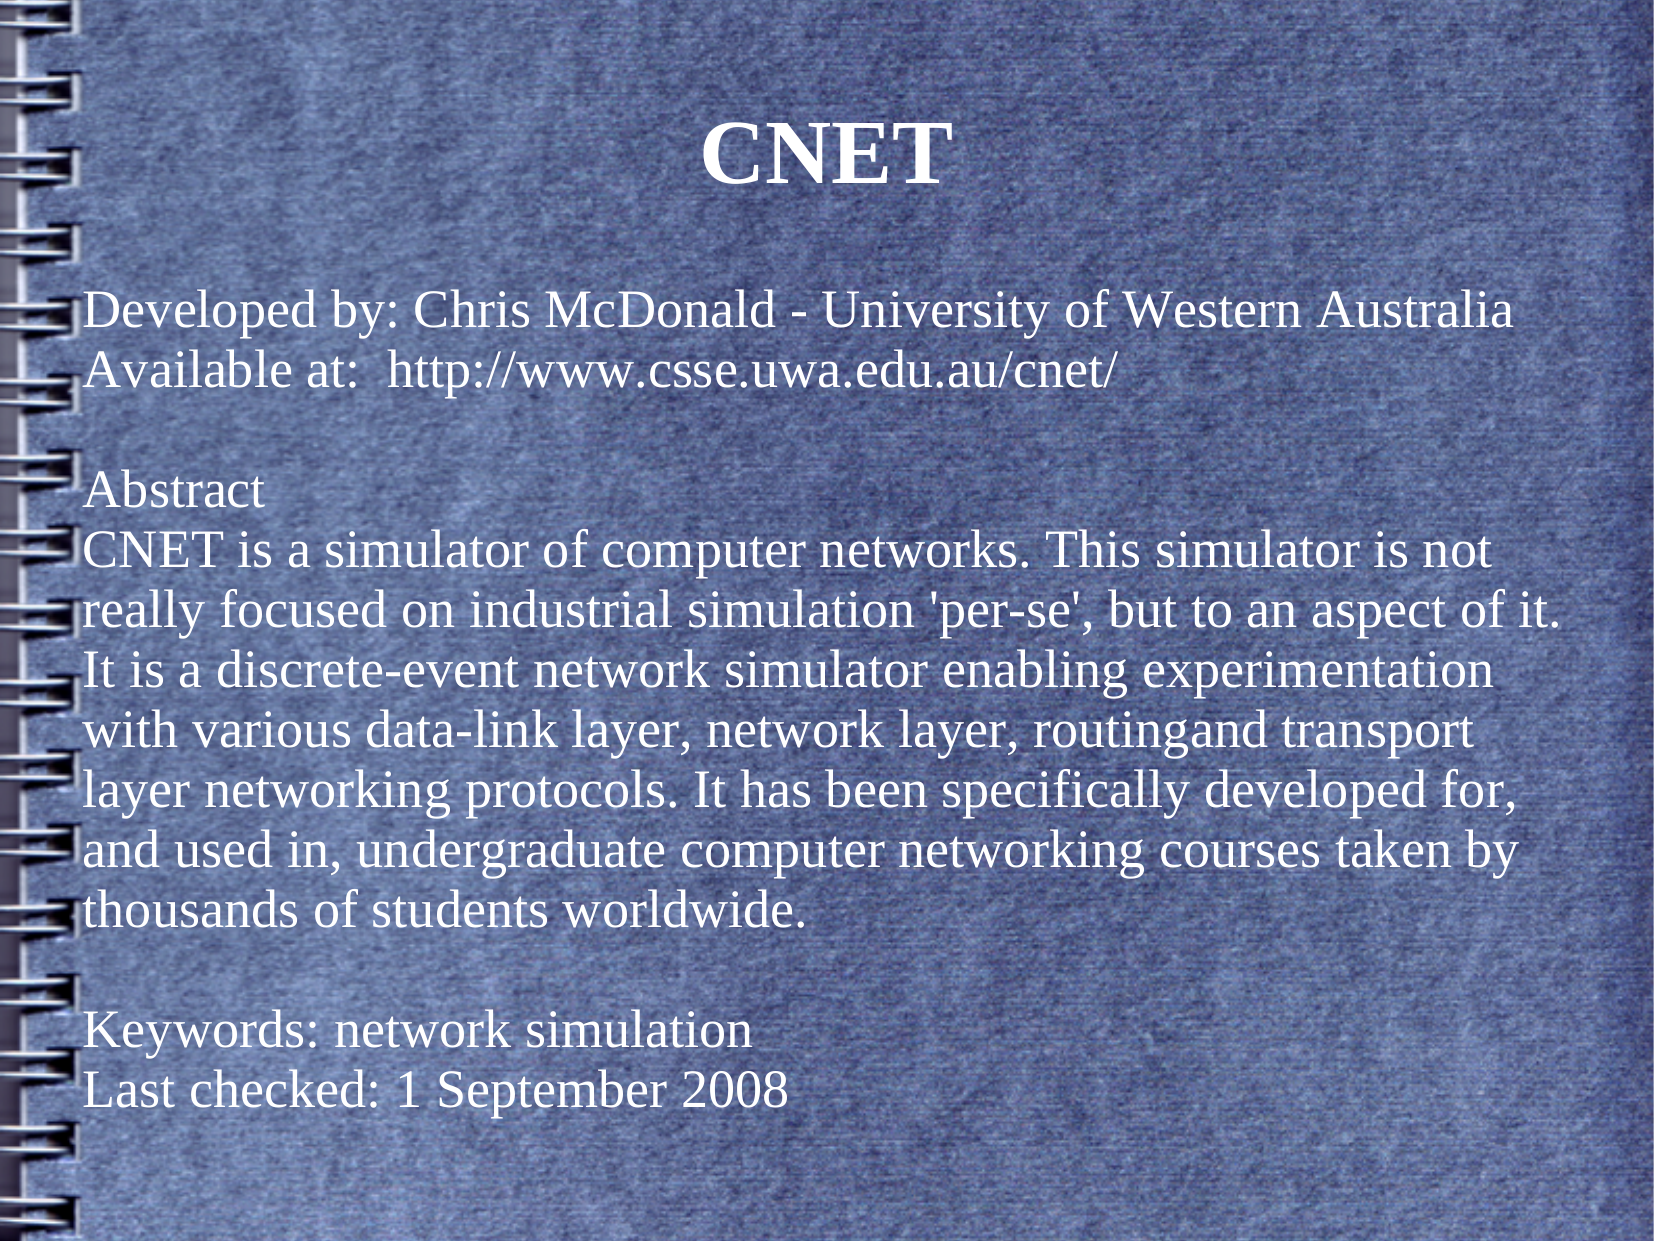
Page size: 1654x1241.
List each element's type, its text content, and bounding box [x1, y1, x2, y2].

subtitle Developed by: Chris McDonald - University of Western Australia Available at: http://www.csse.uwa.edu.au/cnet/ Abstract CNET is a simulator of computer networks. This simulator is not really focused on industrial simulation 'per-se', but to an aspect of it. It is a discrete-event network simulator enabling experimentation with various data-link layer, network layer, routingand transport layer networking protocols. It has been specifically developed for, and used in, undergraduate computer networking courses taken by thousands of students worldwide. Keywords: network simulation Last checked: 1 September 2008 [82, 279, 1571, 1120]
title CNET [82, 56, 1571, 250]
picture [0, 0, 1654, 1241]
